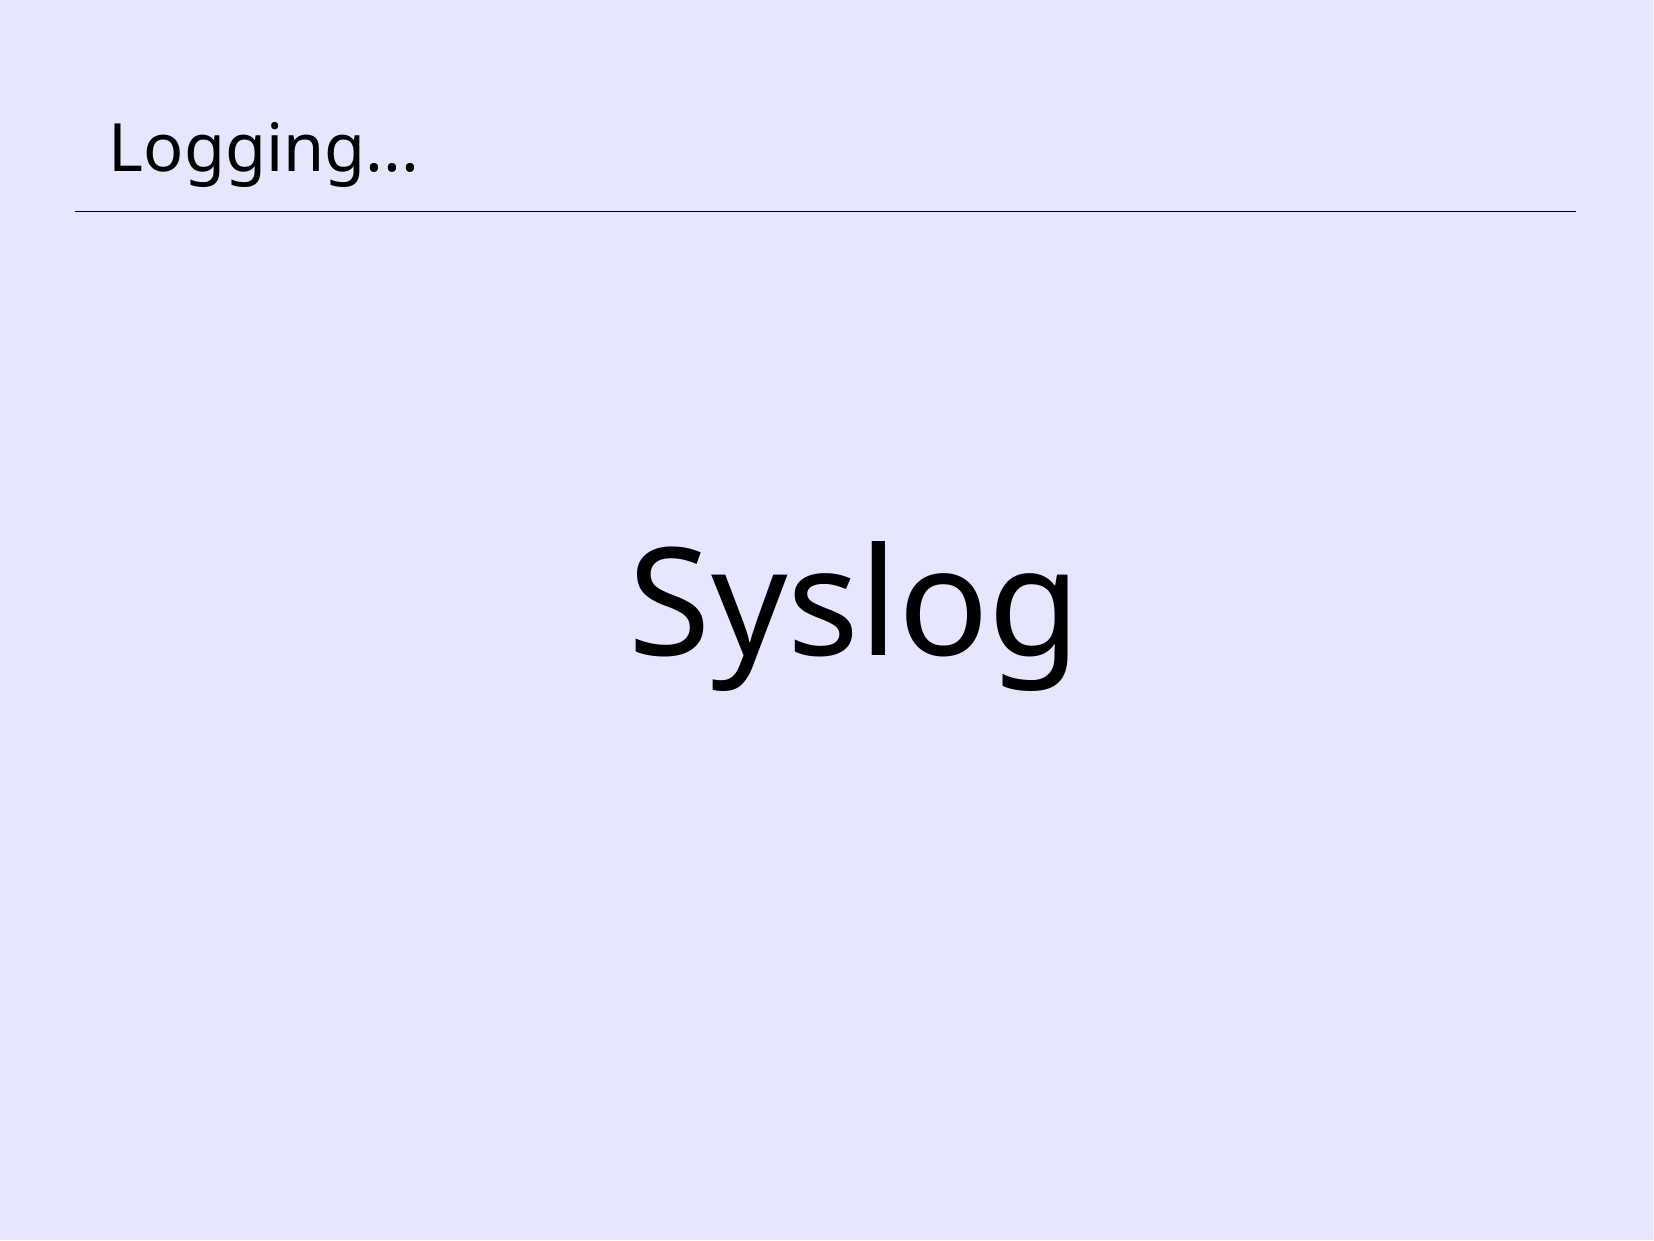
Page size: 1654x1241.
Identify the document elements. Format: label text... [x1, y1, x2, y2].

text_box Syslog [613, 487, 1051, 677]
text_box Logging... [94, 93, 423, 186]
